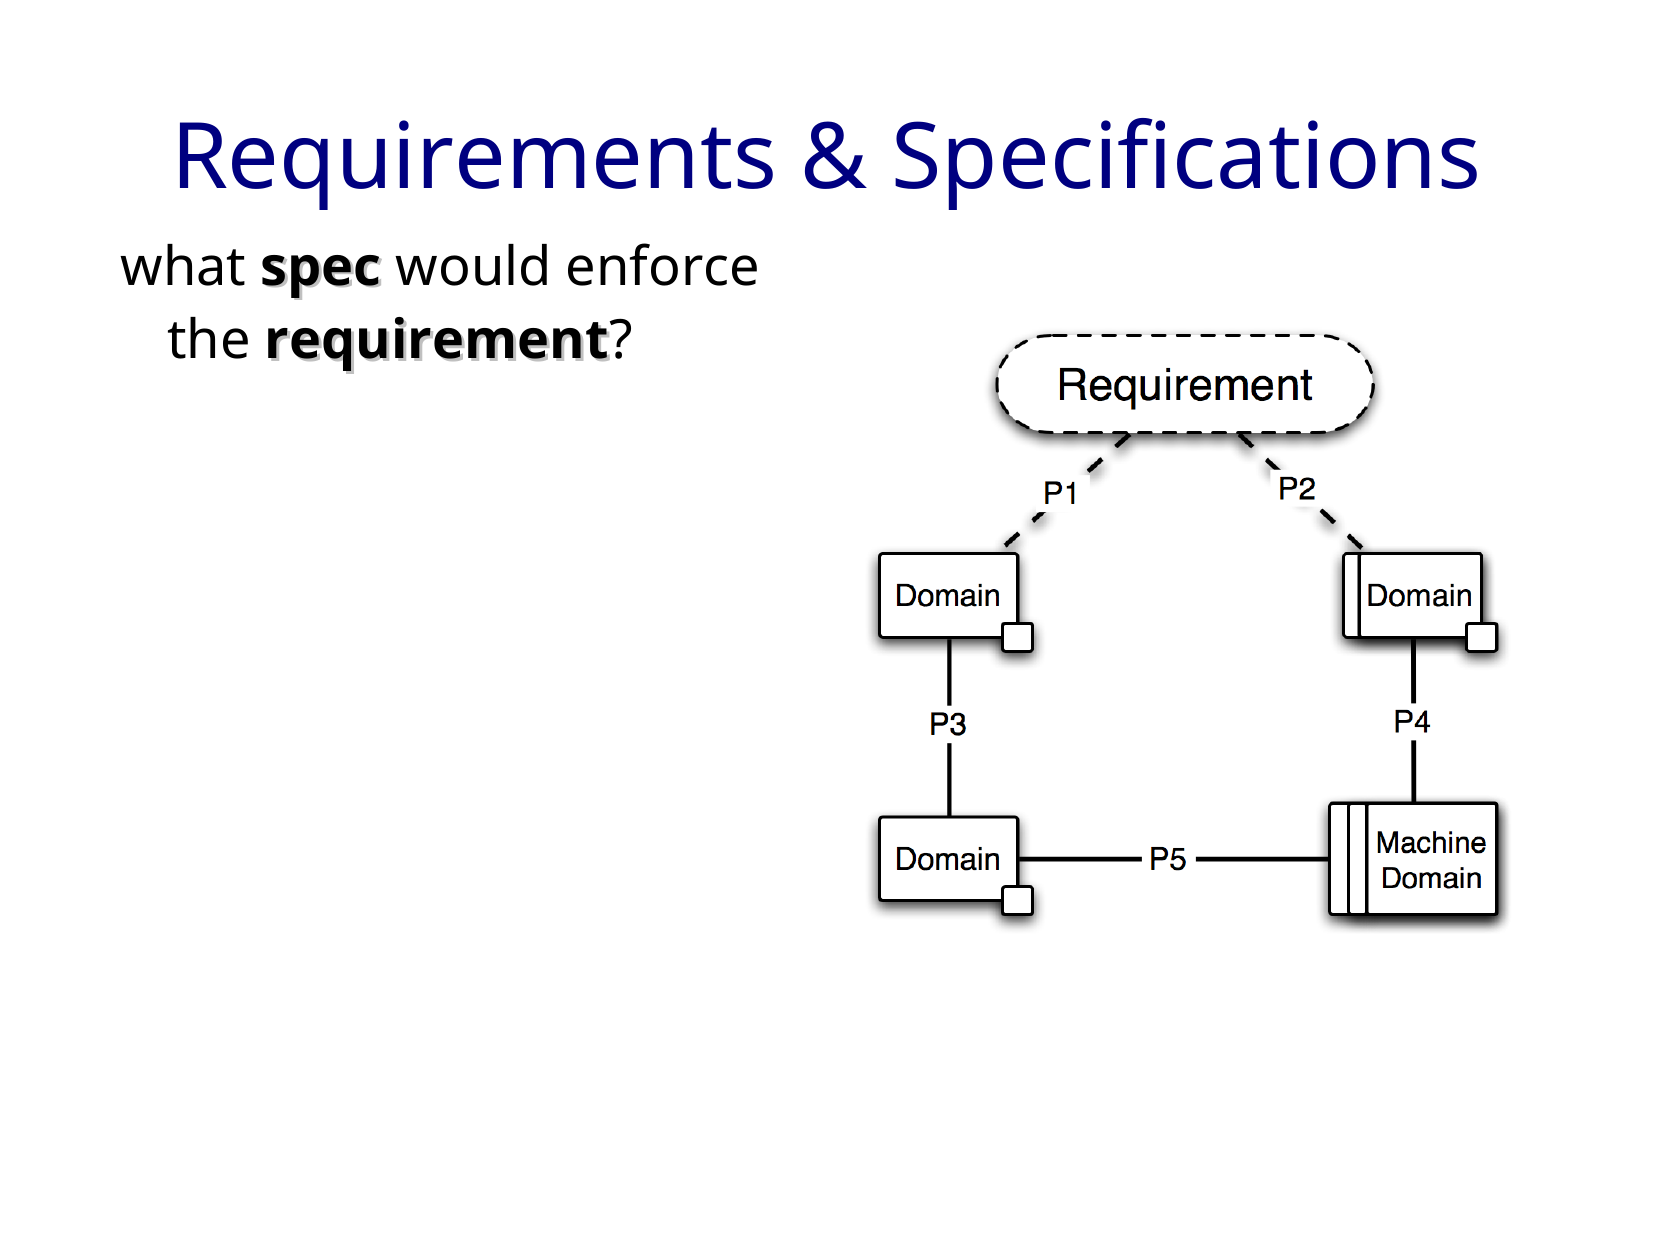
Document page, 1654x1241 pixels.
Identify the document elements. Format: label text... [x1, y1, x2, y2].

picture [848, 310, 1529, 953]
list what spec would enforce the requirement? [25, 227, 842, 1046]
title Requirements & Specifications [82, 49, 1571, 257]
